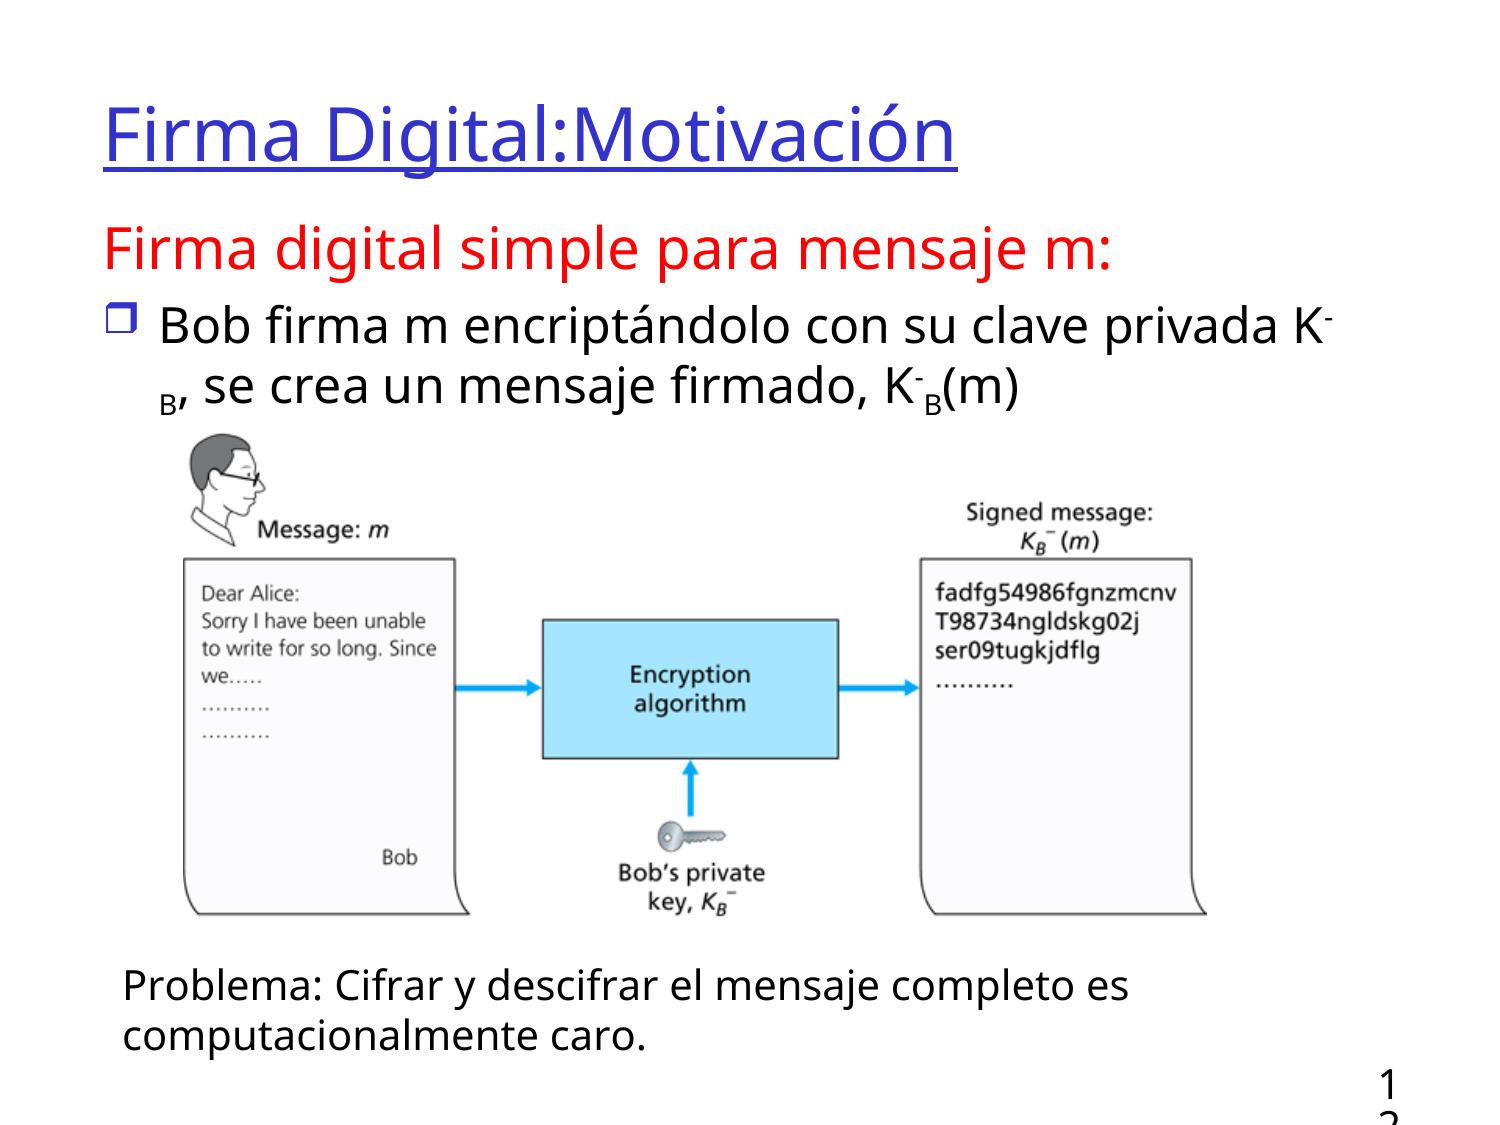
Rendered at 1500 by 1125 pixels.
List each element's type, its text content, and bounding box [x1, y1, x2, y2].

title Firma Digital:Motivación [87, 16, 1363, 203]
picture [183, 431, 1207, 951]
text_box Problema: Cifrar y descifrar el mensaje completo es computacionalmente caro. [107, 951, 1290, 1102]
list Firma digital simple para mensaje m: Bob firma m encriptándolo con su clave privada K-B, se crea un mensaje firmado, K-B(m) [87, 203, 1363, 946]
